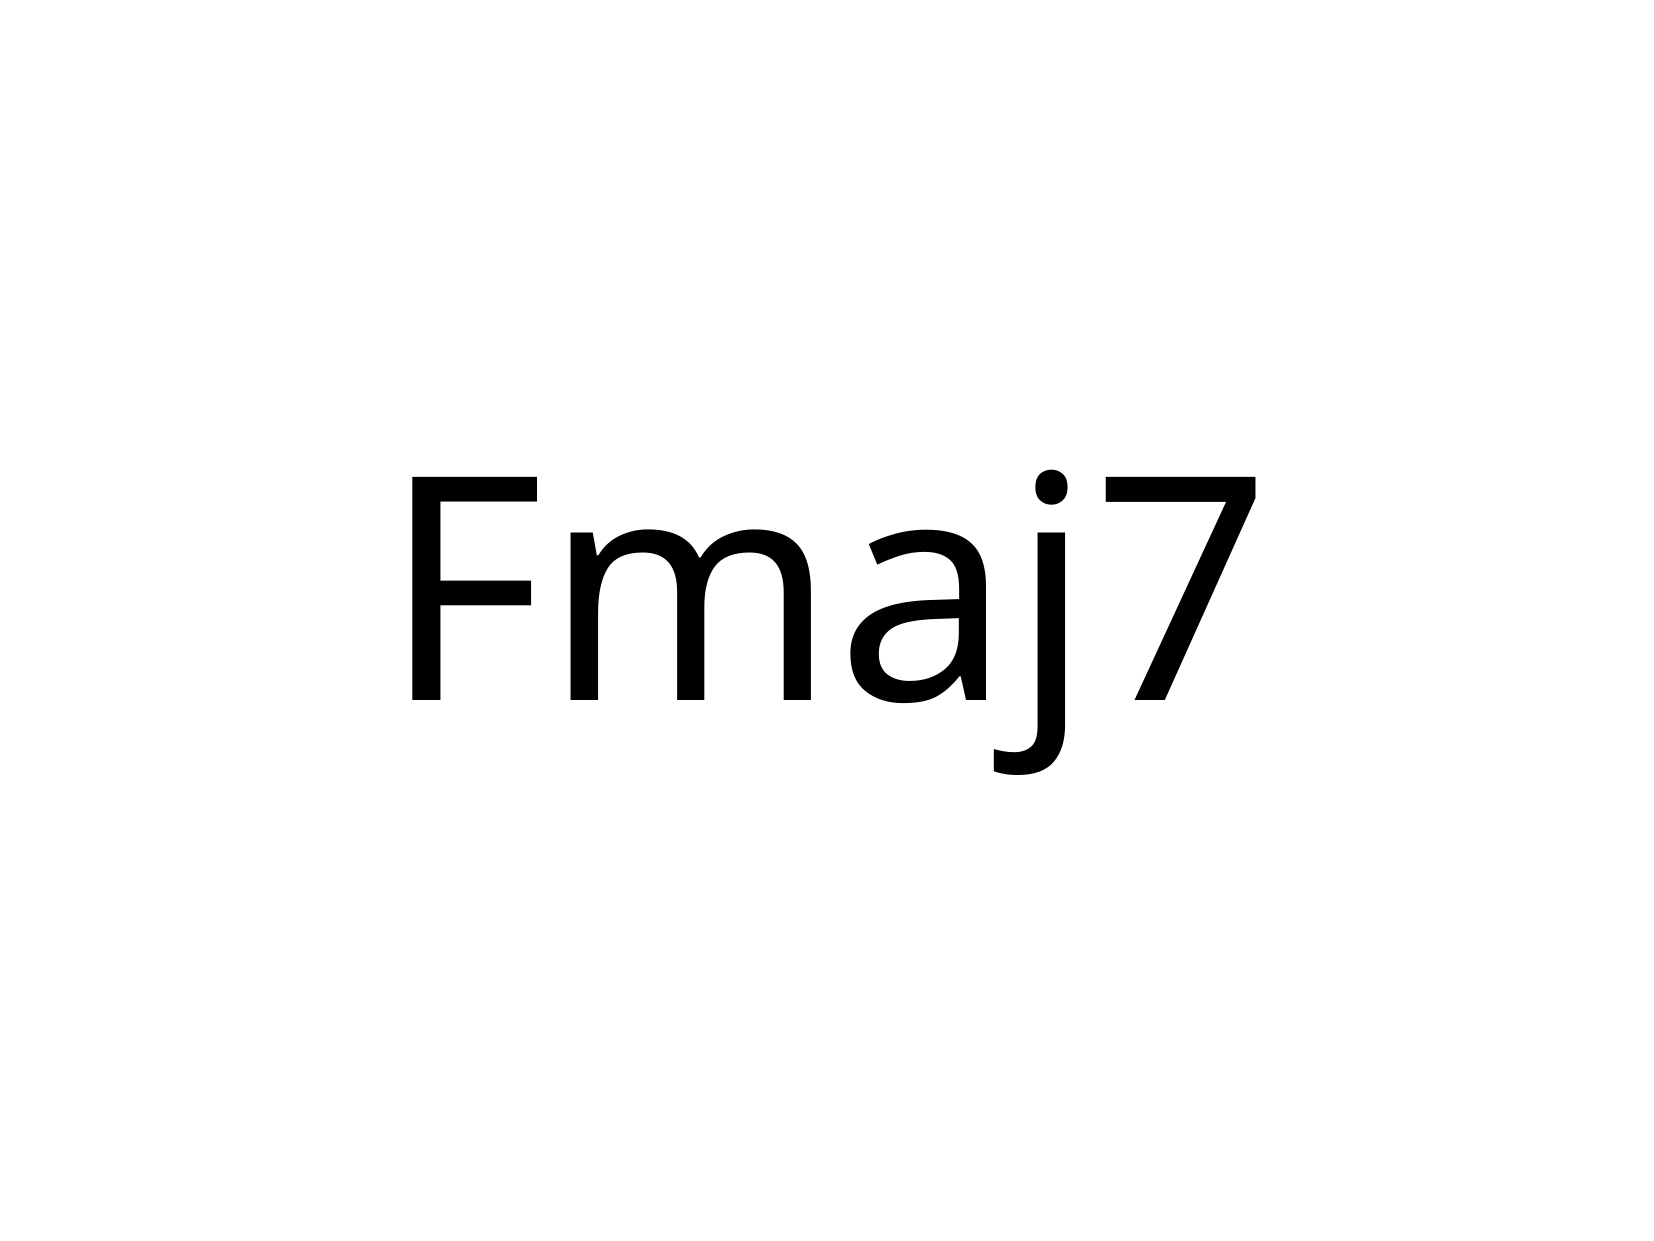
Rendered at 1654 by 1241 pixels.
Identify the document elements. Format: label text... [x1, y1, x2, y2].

subtitle Fmaj7 [82, 49, 1571, 1109]
